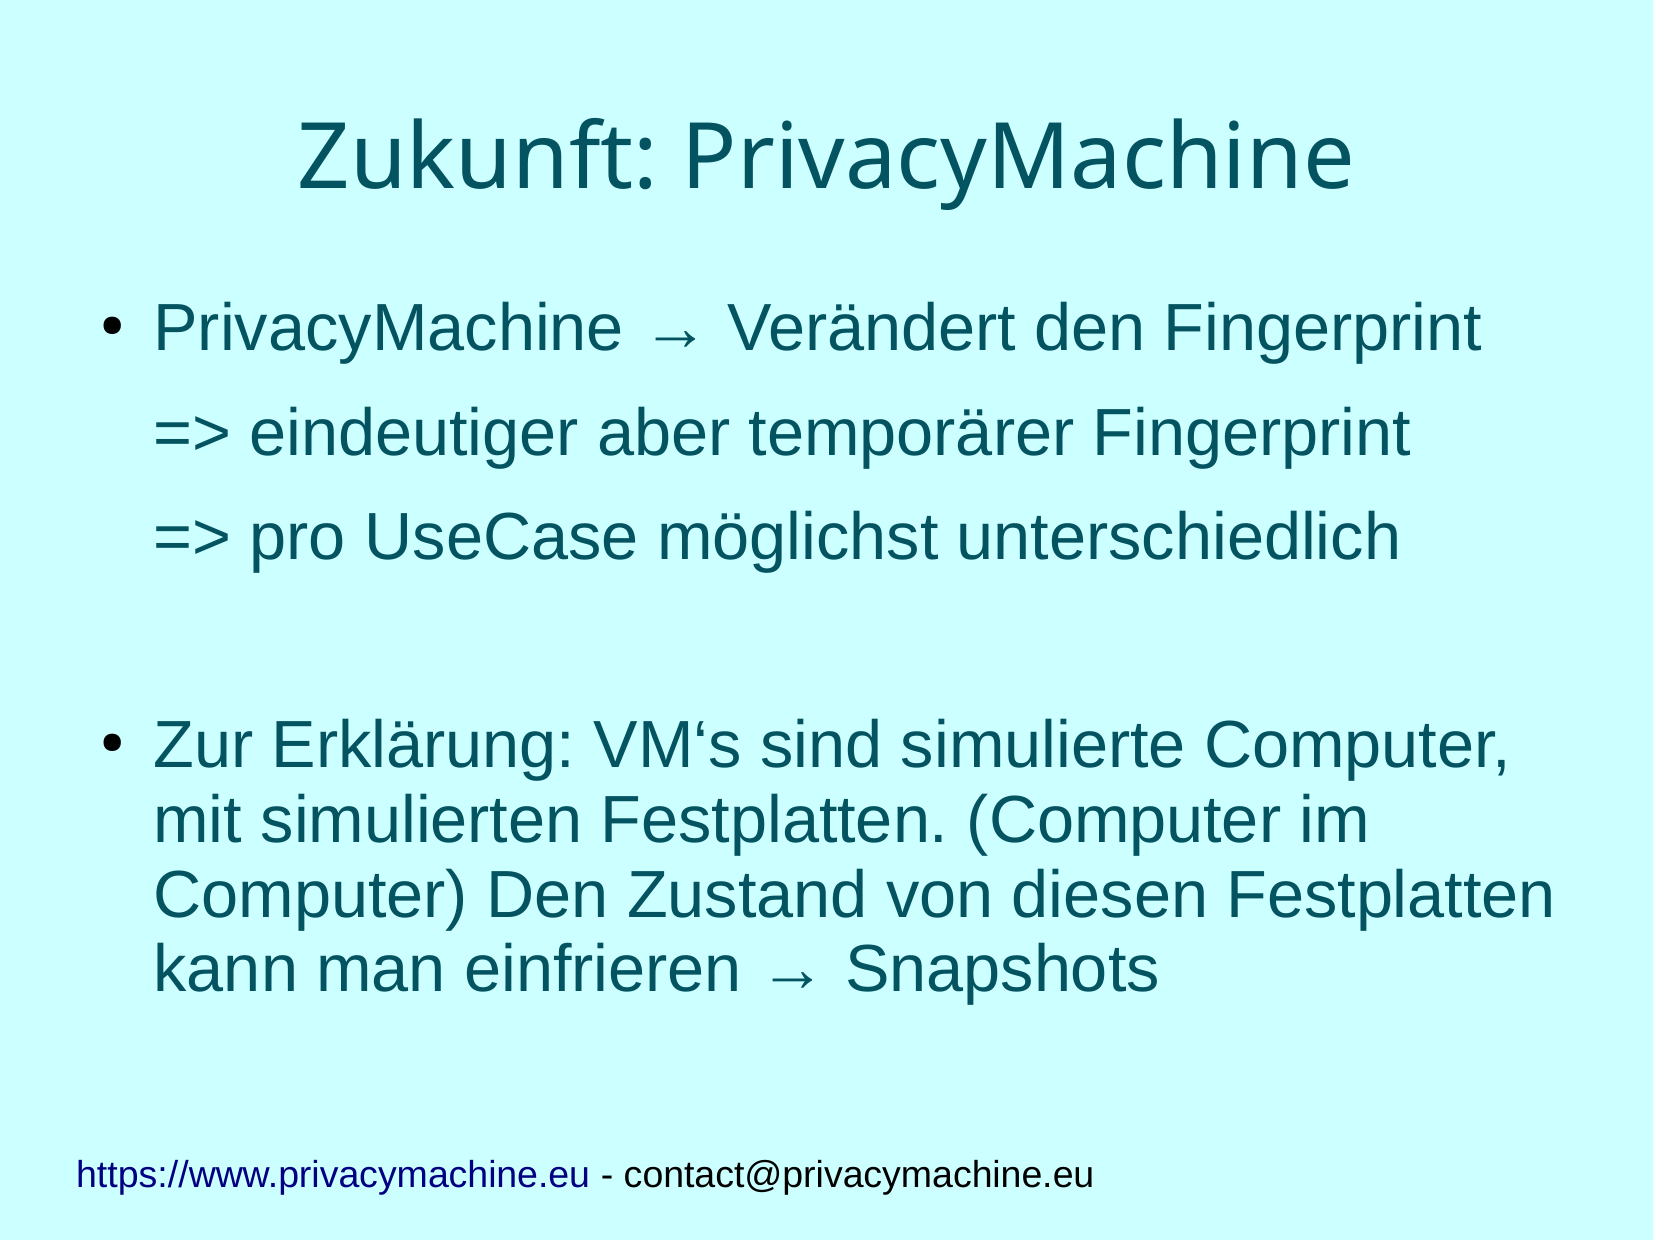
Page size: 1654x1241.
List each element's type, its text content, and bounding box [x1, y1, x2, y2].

list PrivacyMachine → Verändert den Fingerprint => eindeutiger aber temporärer Fingerprint => pro UseCase möglichst unterschiedlich Zur Erklärung: VM‘s sind simulierte Computer, mit simulierten Festplatten. (Computer im Computer) Den Zustand von diesen Festplatten kann man einfrieren → Snapshots [82, 290, 1571, 1010]
text_box https://www.privacymachine.eu - contact@privacymachine.eu [61, 1145, 1110, 1203]
title Zukunft: PrivacyMachine [82, 49, 1571, 257]
